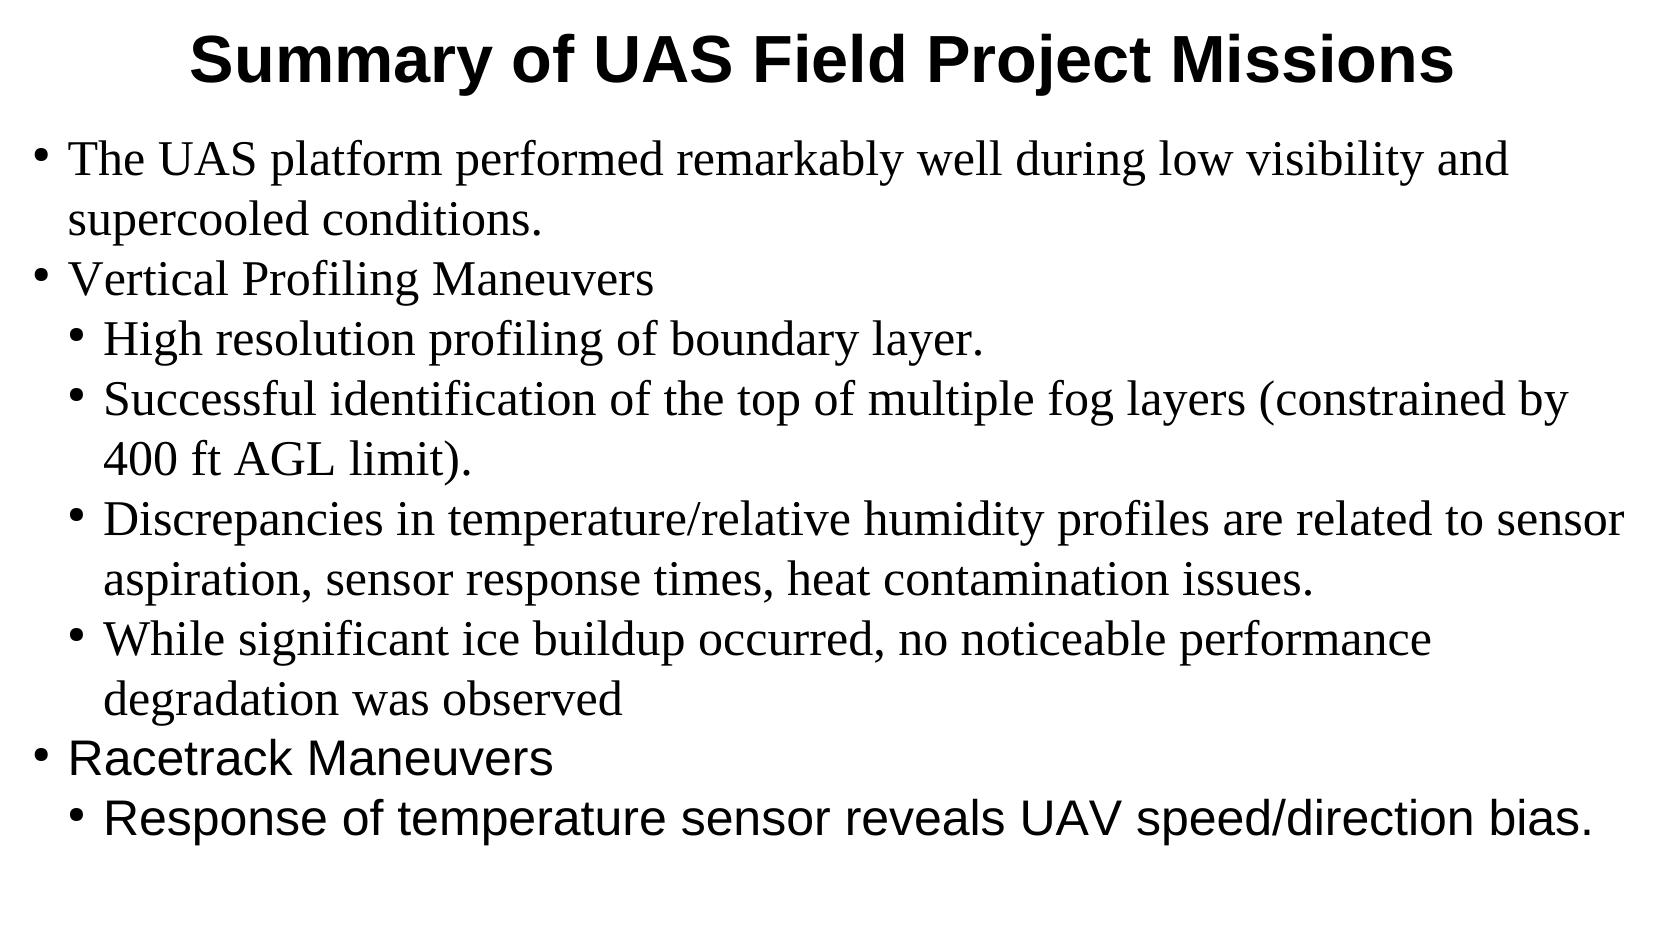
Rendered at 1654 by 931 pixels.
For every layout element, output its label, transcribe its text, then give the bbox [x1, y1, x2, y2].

text_box The UAS platform performed remarkably well during low visibility and supercooled conditions. Vertical Profiling Maneuvers High resolution profiling of boundary layer. Successful identification of the top of multiple fog layers (constrained by 400 ft AGL limit). Discrepancies in temperature/relative humidity profiles are related to sensor aspiration, sensor response times, heat contamination issues. While significant ice buildup occurred, no noticeable performance degradation was observed Racetrack Maneuvers Response of temperature sensor reveals UAV speed/direction bias. [8, 118, 1651, 854]
title Summary of UAS Field Project Missions [0, 5, 1651, 107]
